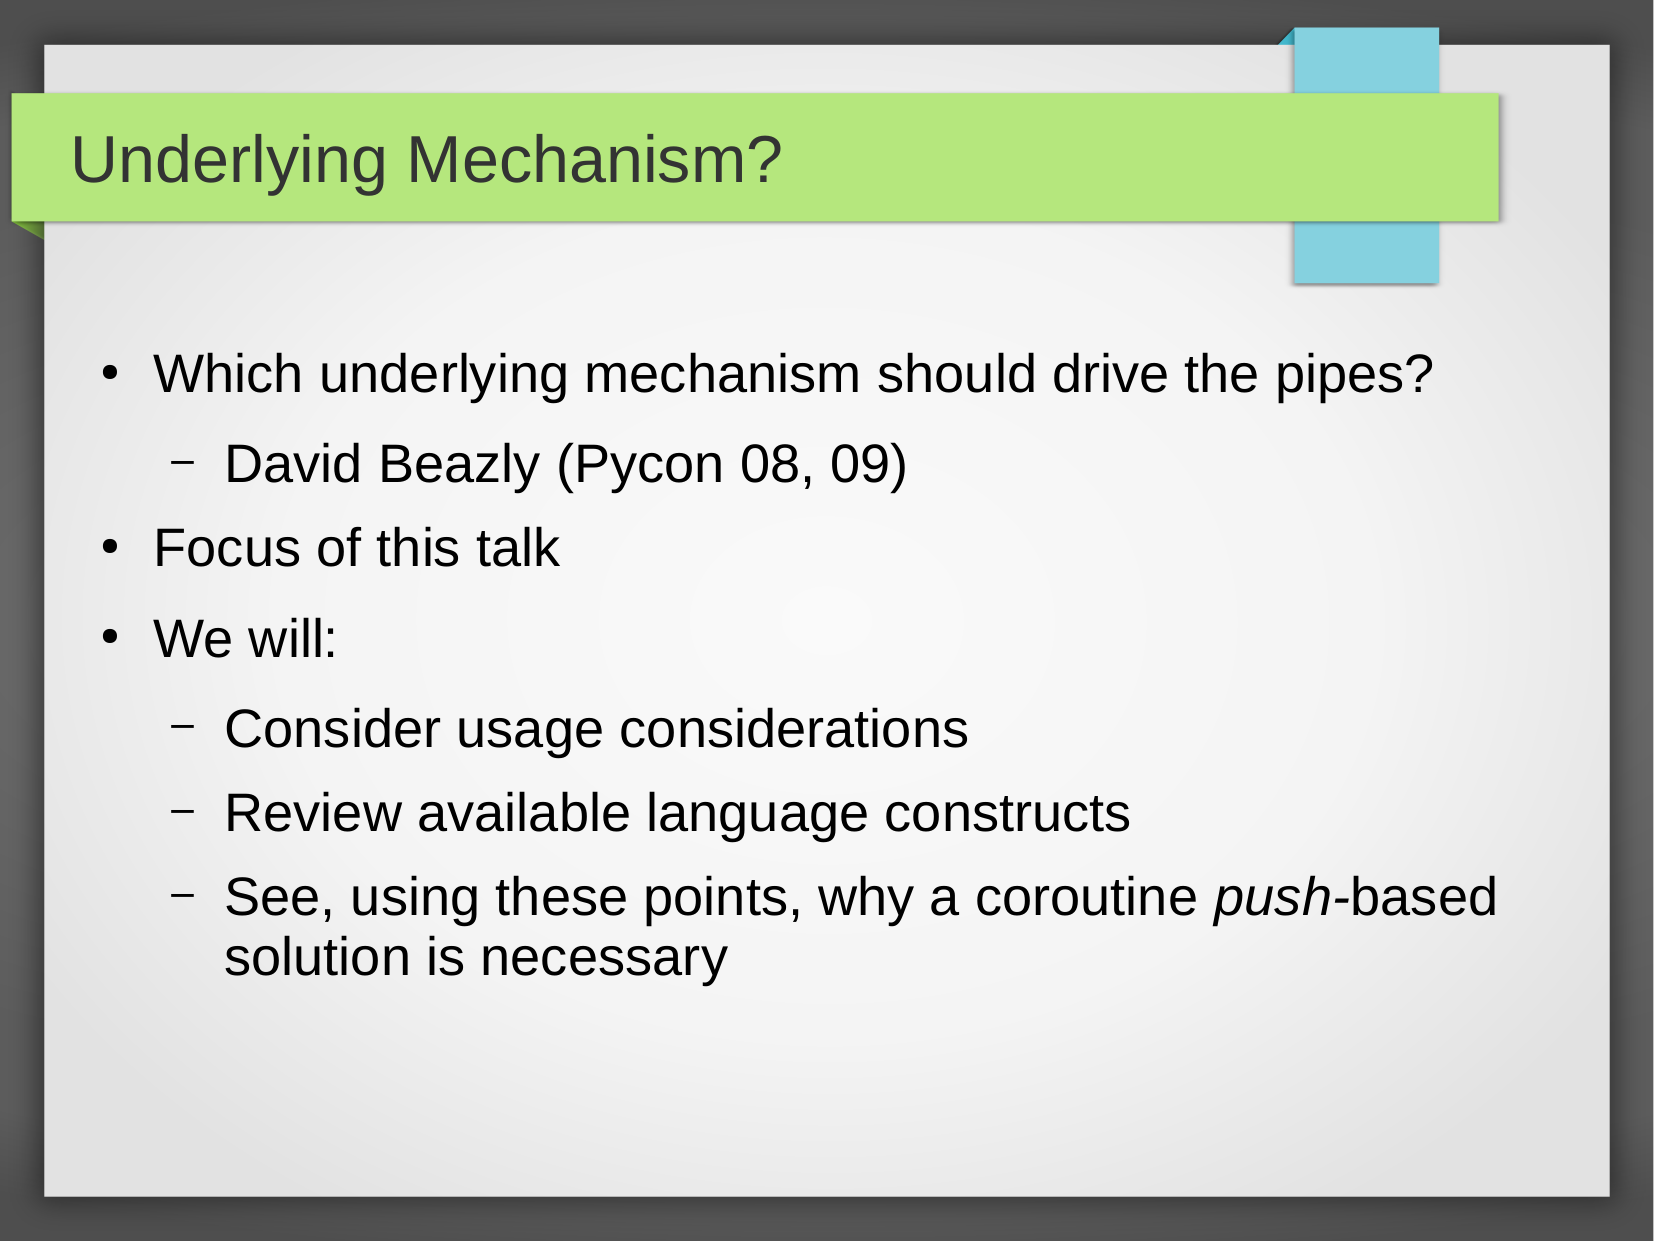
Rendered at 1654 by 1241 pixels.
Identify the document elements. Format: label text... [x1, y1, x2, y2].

picture [0, 0, 1654, 1241]
title Underlying Mechanism? [70, 106, 1229, 213]
list Which underlying mechanism should drive the pipes? David Beazly (Pycon 08, 09) Focus of this talk We will: Consider usage considerations Review available language constructs See, using these points, why a coroutine push-based solution is necessary [82, 343, 1538, 1063]
